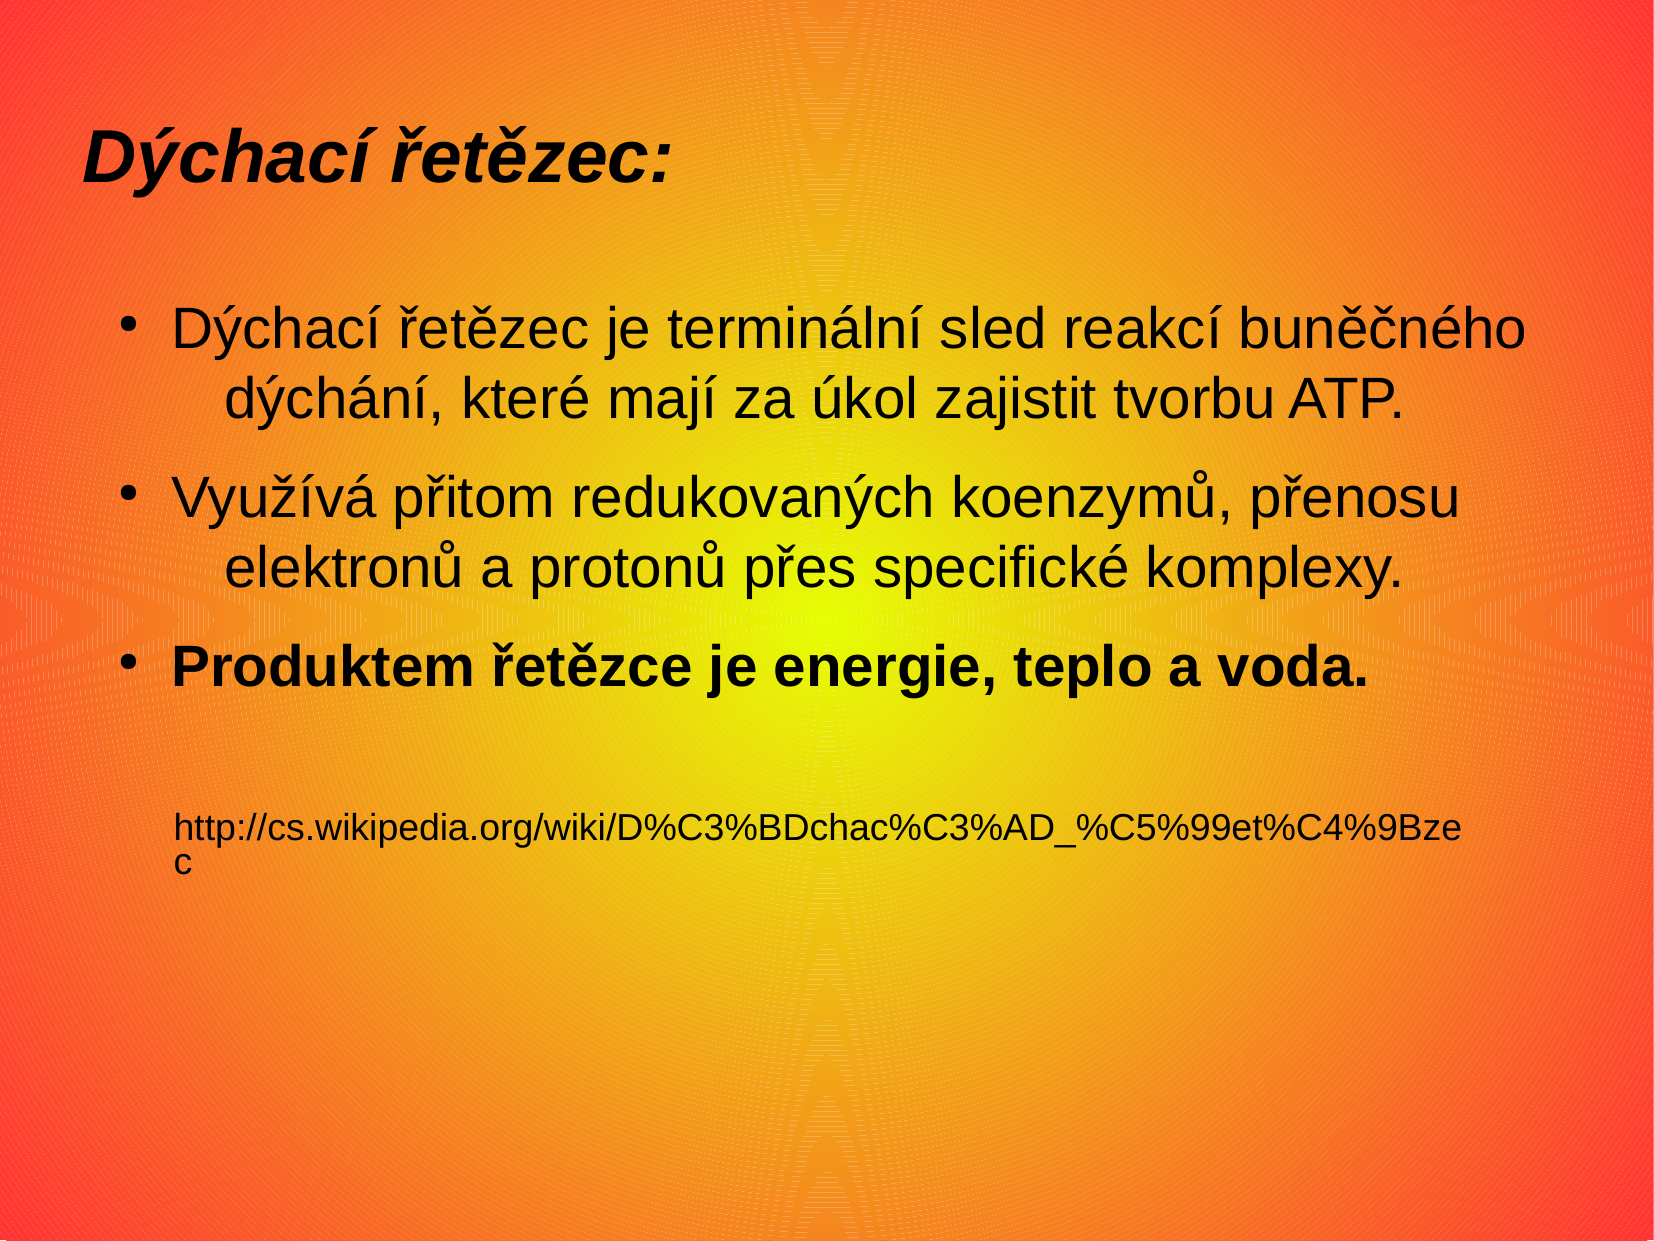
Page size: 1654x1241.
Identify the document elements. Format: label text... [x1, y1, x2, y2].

title Dýchací řetězec: [82, 49, 1571, 257]
text_box http://cs.wikipedia.org/wiki/D%C3%BDchac%C3%AD_%C5%99et%C4%9Bzec [158, 799, 1495, 899]
list Dýchací řetězec je terminální sled reakcí buněčného dýchání, které mají za úkol zajistit tvorbu ATP. Využívá přitom redukovaných koenzymů, přenosu elektronů a protonů přes specifické komplexy. Produktem řetězce je energie, teplo a voda. [82, 290, 1571, 1109]
